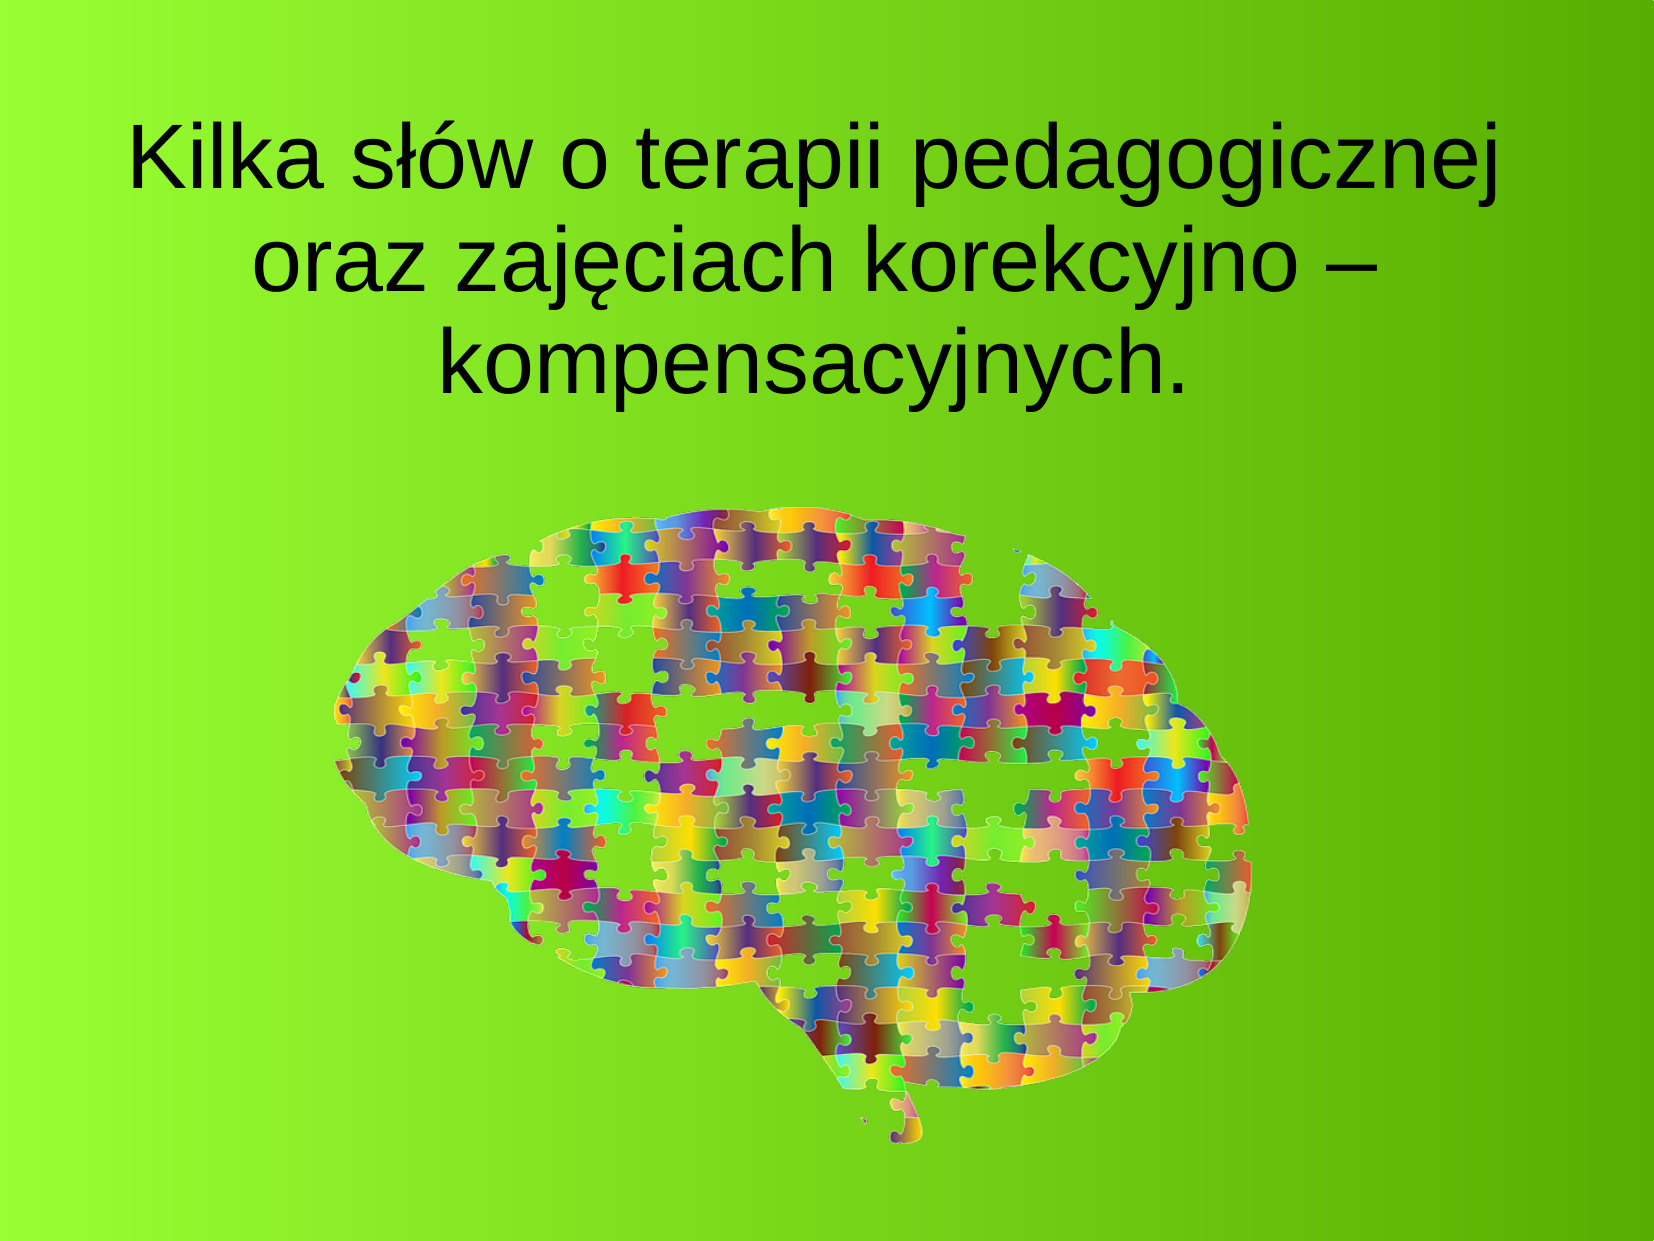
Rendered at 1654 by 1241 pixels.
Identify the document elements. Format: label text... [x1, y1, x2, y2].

picture [334, 507, 1252, 1145]
title Kilka słów o terapii pedagogicznej oraz zajęciach korekcyjno – kompensacyjnych. [70, 105, 1560, 414]
